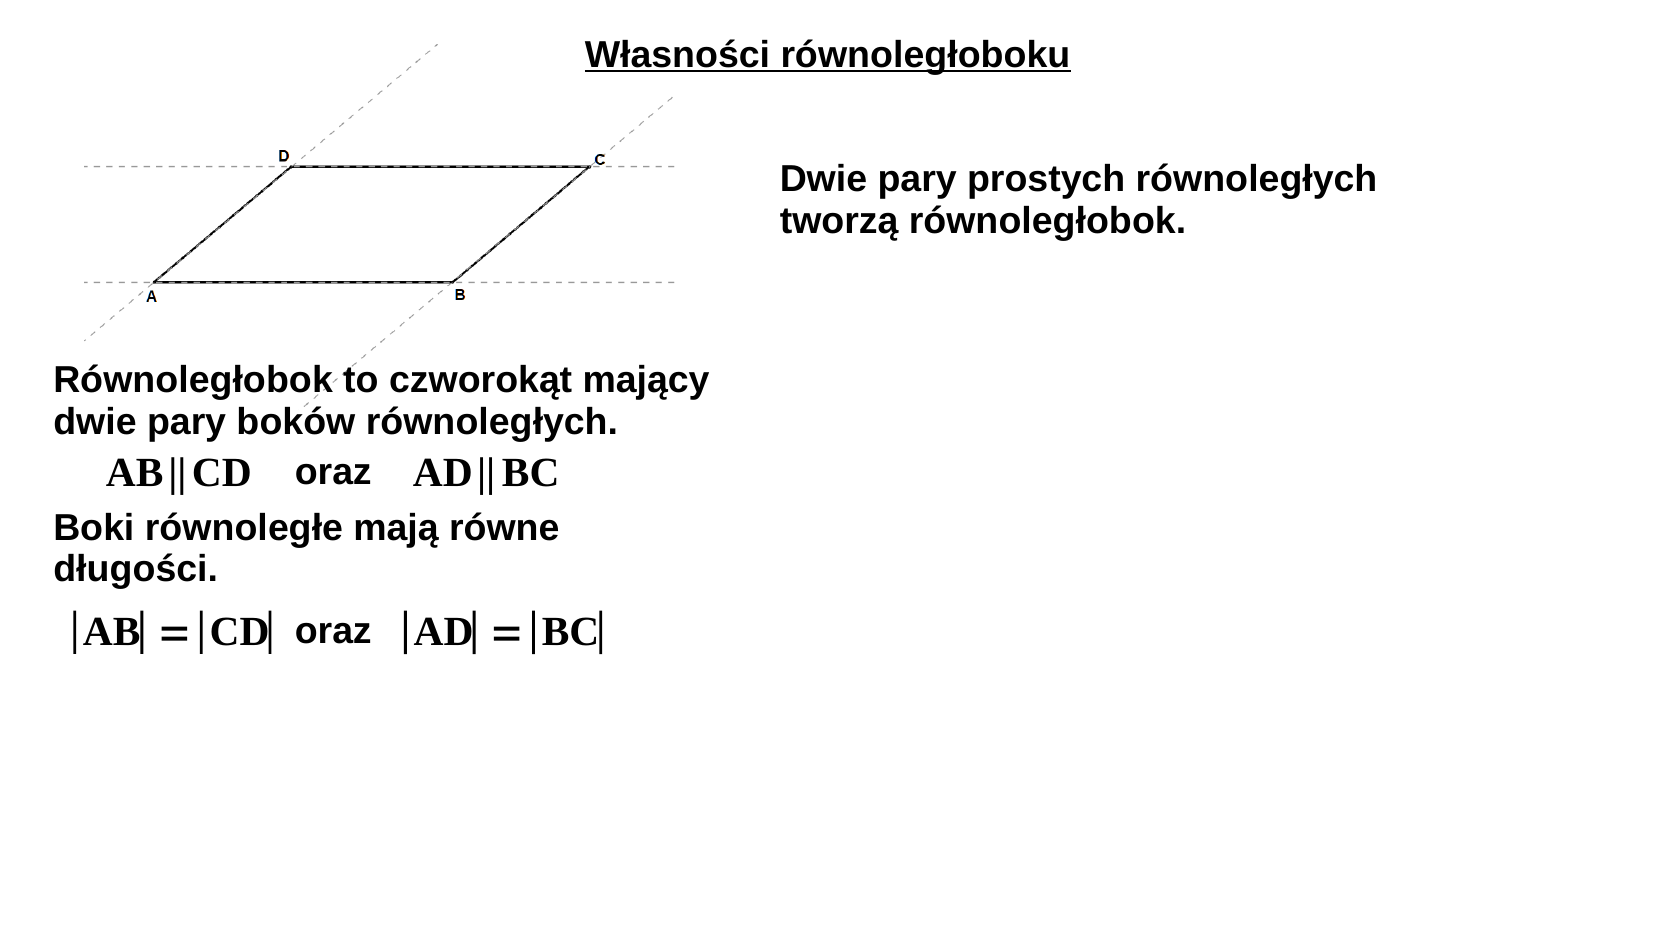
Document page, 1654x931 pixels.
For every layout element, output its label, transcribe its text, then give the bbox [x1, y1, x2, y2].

chart [98, 448, 258, 495]
text_box Boki równoległe mają równe długości. [38, 498, 729, 598]
text_box Własności równoległoboku [570, 26, 1118, 85]
text_box oraz [280, 442, 431, 498]
text_box Dwie pary prostych równoległych tworzą równoległobok. [765, 150, 1456, 249]
chart [393, 608, 618, 655]
chart [62, 608, 280, 655]
text_box oraz [280, 602, 431, 659]
text_box Równoległobok to czworokąt mający dwie pary boków równoległych. [38, 350, 729, 450]
chart [405, 448, 565, 495]
picture [84, 44, 676, 350]
